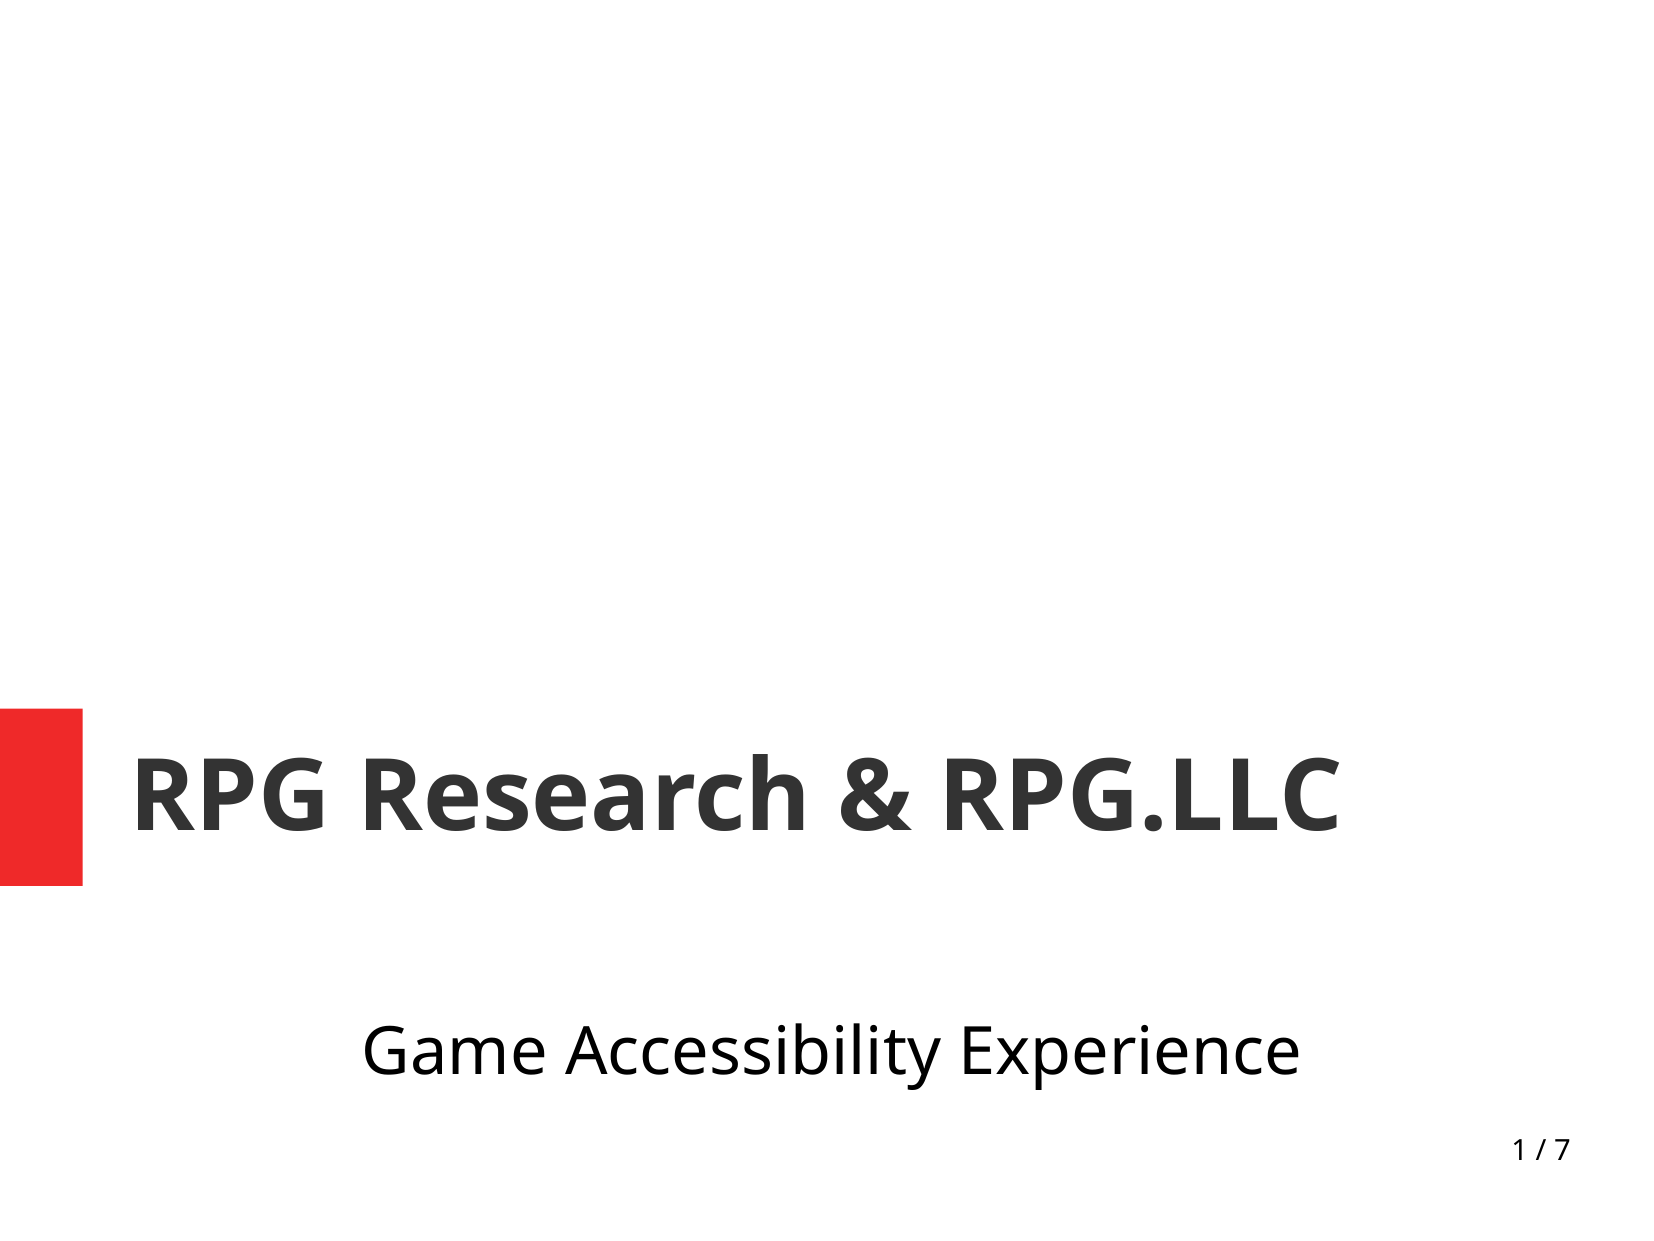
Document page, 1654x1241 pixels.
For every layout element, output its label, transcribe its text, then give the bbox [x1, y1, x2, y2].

title RPG Research & RPG.LLC [129, 655, 1536, 928]
subtitle Game Accessibility Experience [129, 958, 1536, 1140]
